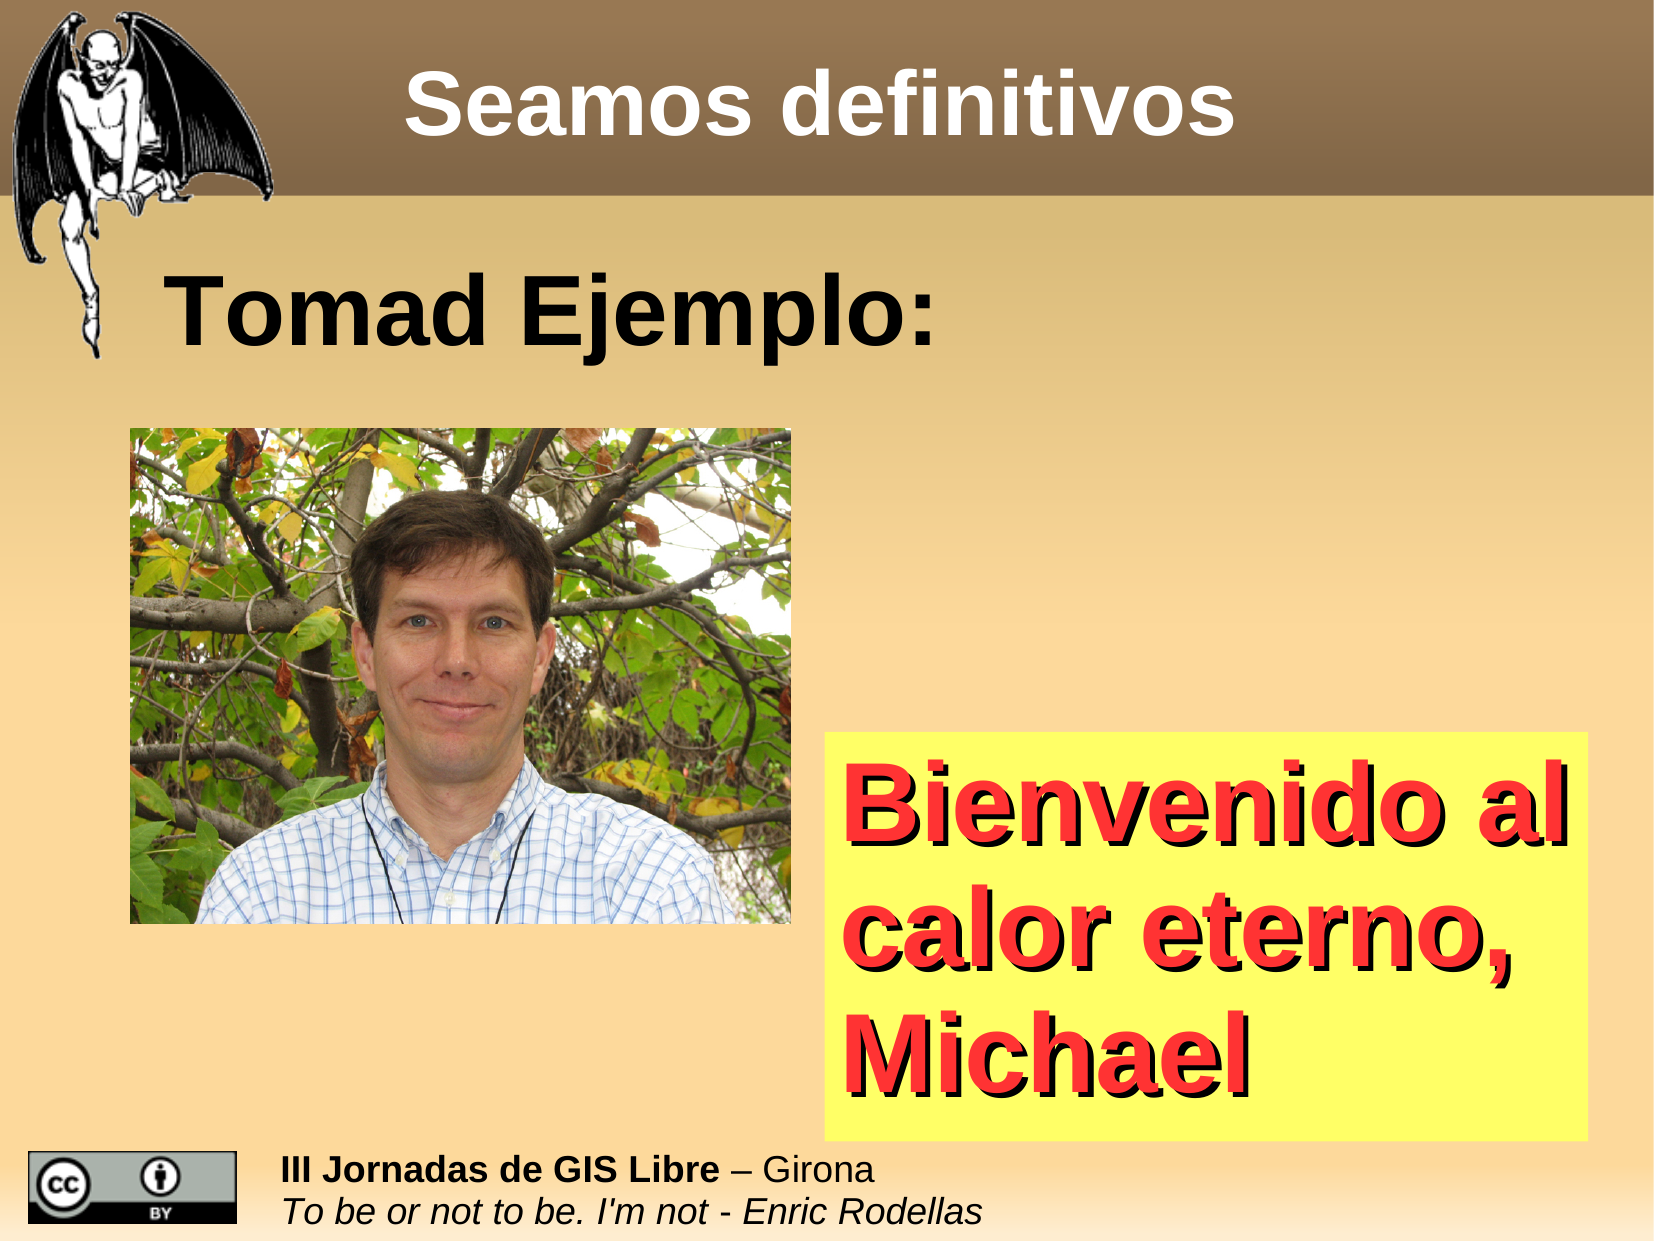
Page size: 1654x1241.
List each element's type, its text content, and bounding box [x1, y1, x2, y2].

picture [0, 0, 1654, 1241]
text_box Tomad Ejemplo: [292, 247, 983, 375]
text_box III Jornadas de GIS Libre – Girona To be or not to be. I'm not - Enric Rodellas [265, 1141, 1152, 1241]
text_box Bienvenido al calor eterno, Michael [824, 731, 1589, 1142]
title Seamos definitivos [292, 0, 1565, 208]
